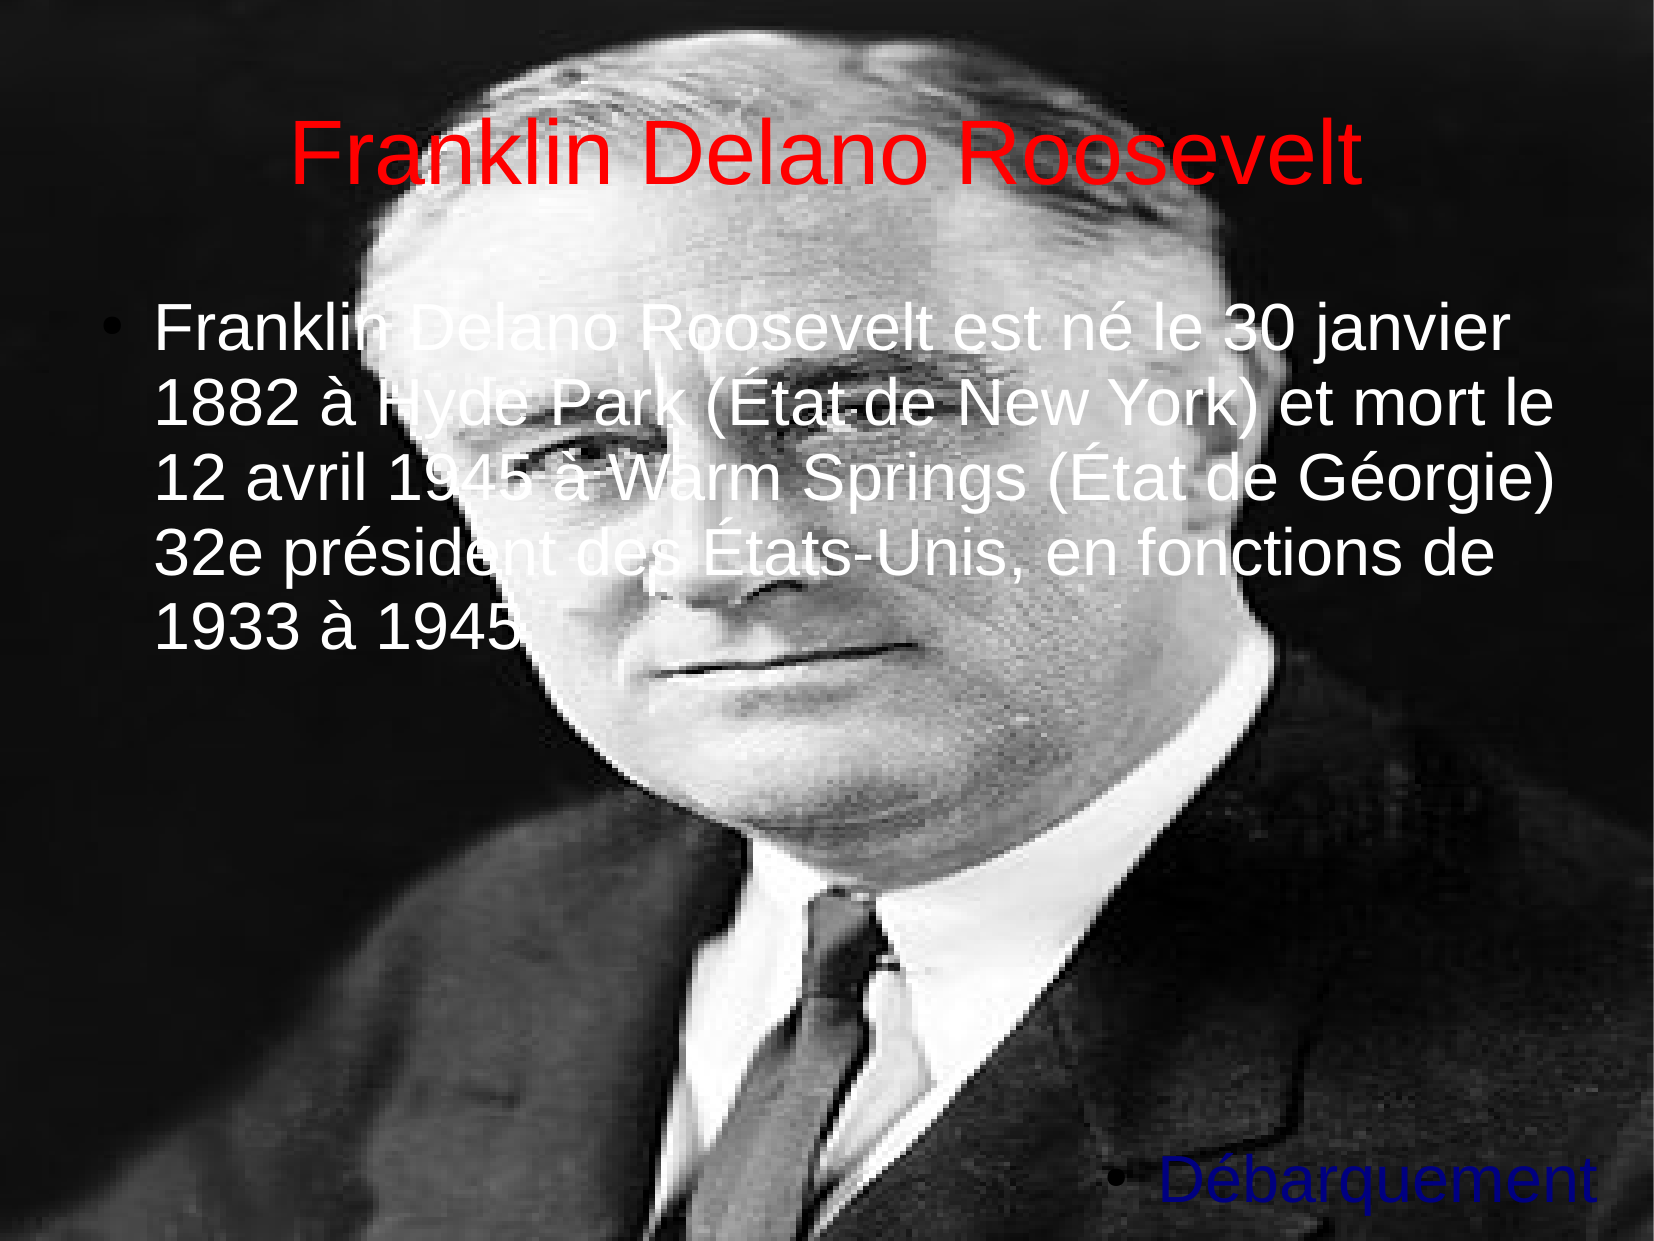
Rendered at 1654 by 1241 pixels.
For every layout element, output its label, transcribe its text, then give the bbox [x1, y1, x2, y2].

list Franklin Delano Roosevelt est né le 30 janvier 1882 à Hyde Park (État de New York) et mort le 12 avril 1945 à Warm Springs (État de Géorgie) 32e président des États-Unis, en fonctions de 1933 à 1945 [82, 290, 1571, 1010]
text_box Débarquement [1086, 1141, 1628, 1217]
title Franklin Delano Roosevelt [82, 49, 1571, 257]
picture [0, 0, 1654, 1241]
